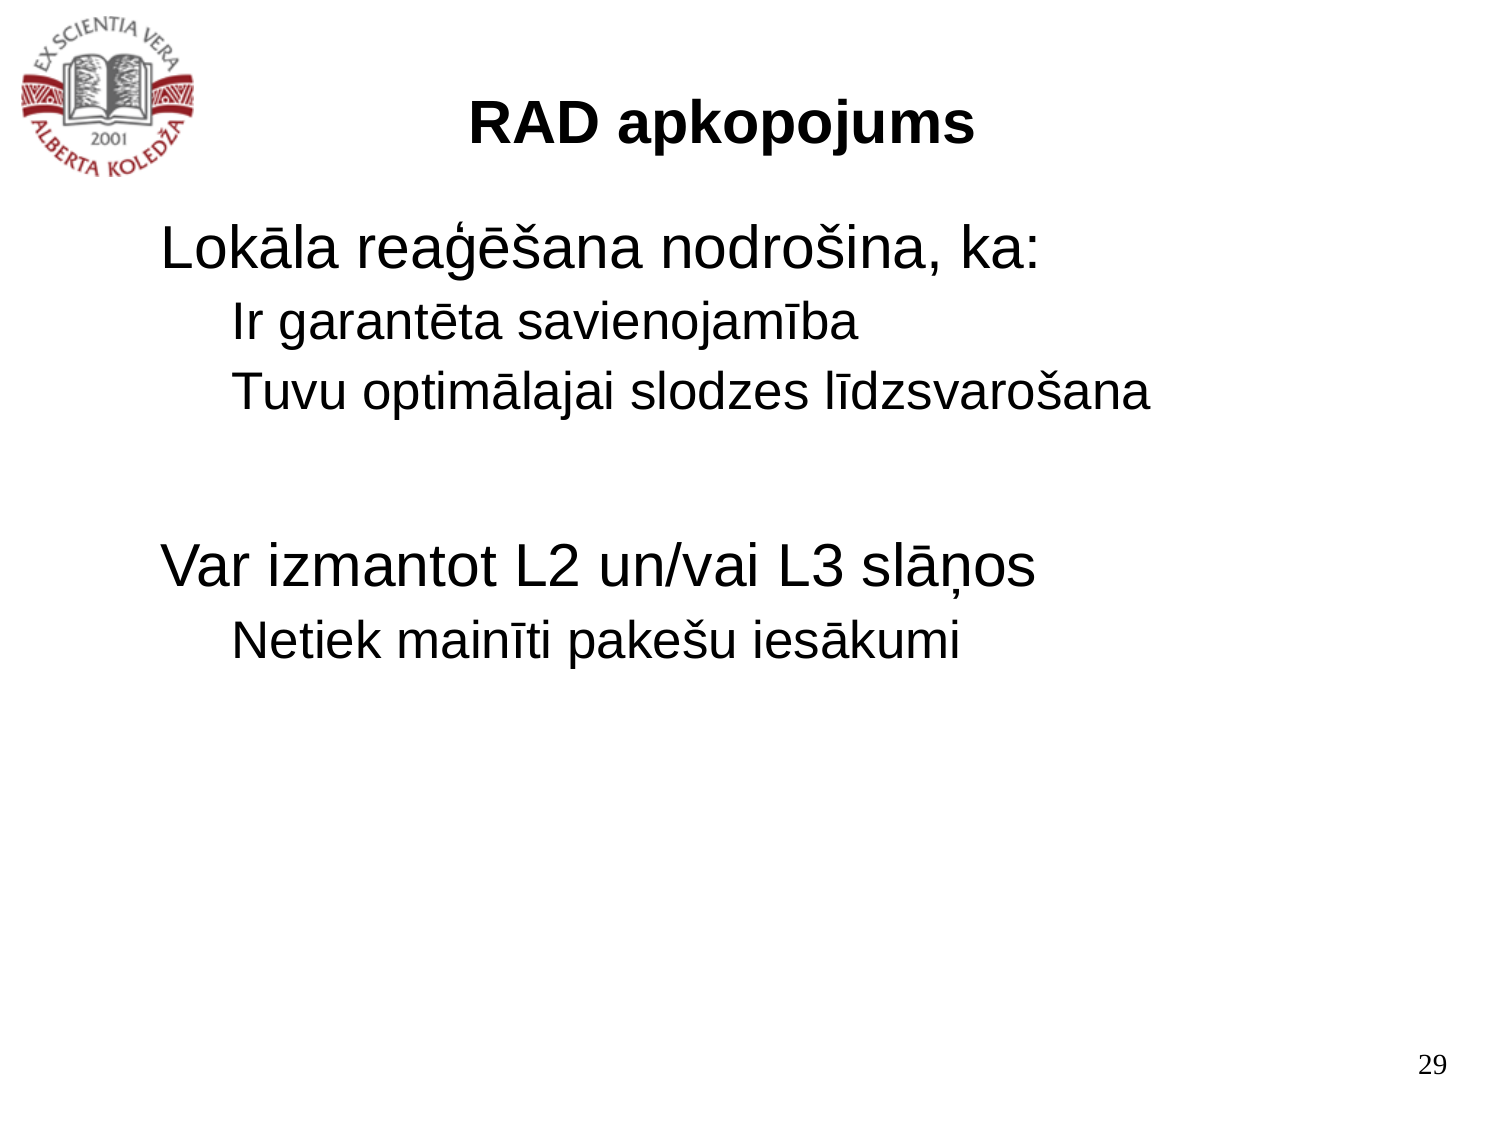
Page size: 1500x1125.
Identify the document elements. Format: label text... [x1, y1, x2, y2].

text_box <skaitlis> [1312, 1037, 1463, 1101]
list Lokāla reaģēšana nodrošina, ka: Ir garantēta savienojamība Tuvu optimālajai slodzes līdzsvarošana Var izmantot L2 un/vai L3 slāņos Netiek mainīti pakešu iesākumi [74, 200, 1463, 1101]
title RAD apkopojums [50, 62, 1374, 175]
picture [21, 16, 194, 177]
